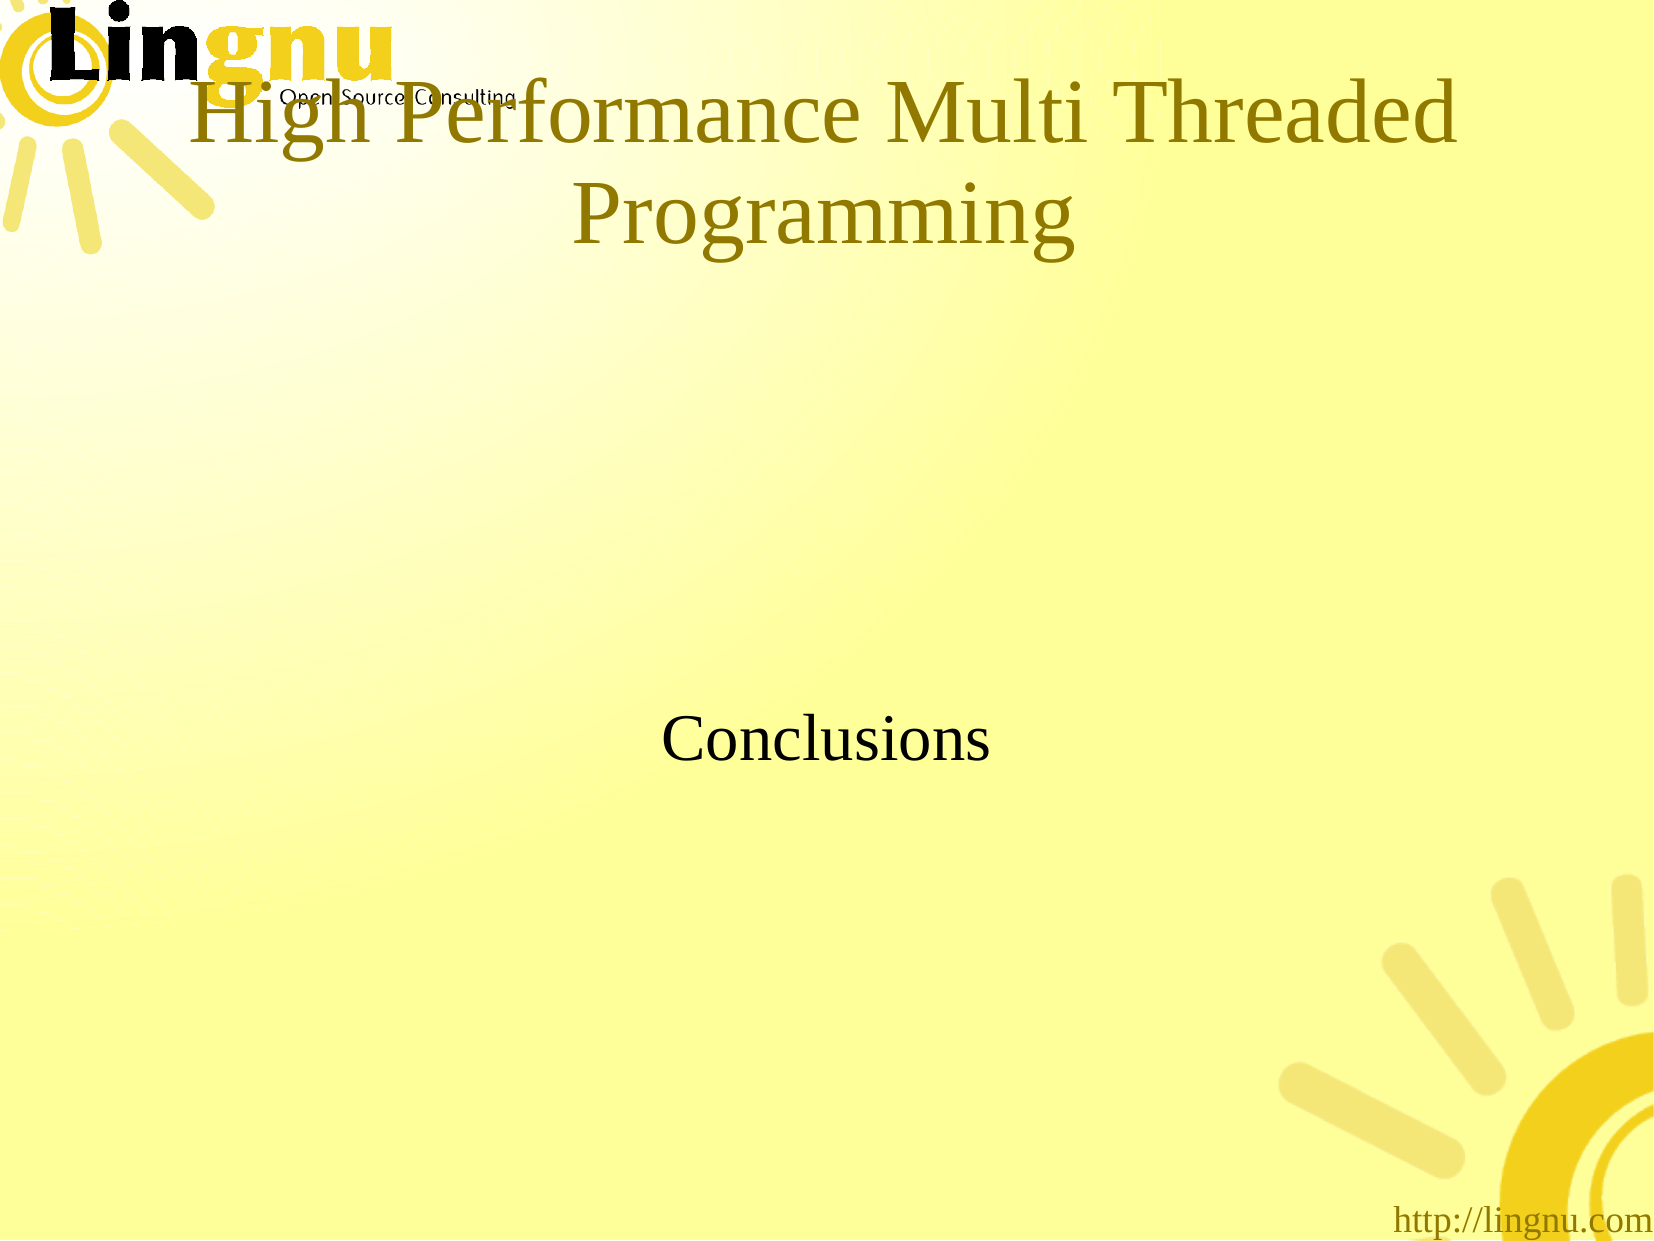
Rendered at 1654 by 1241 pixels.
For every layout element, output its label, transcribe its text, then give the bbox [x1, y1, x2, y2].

picture [0, 0, 516, 256]
title High Performance Multi Threaded Programming [118, 58, 1531, 265]
picture [1256, 871, 1654, 1241]
subtitle Conclusions [29, 265, 1625, 1211]
